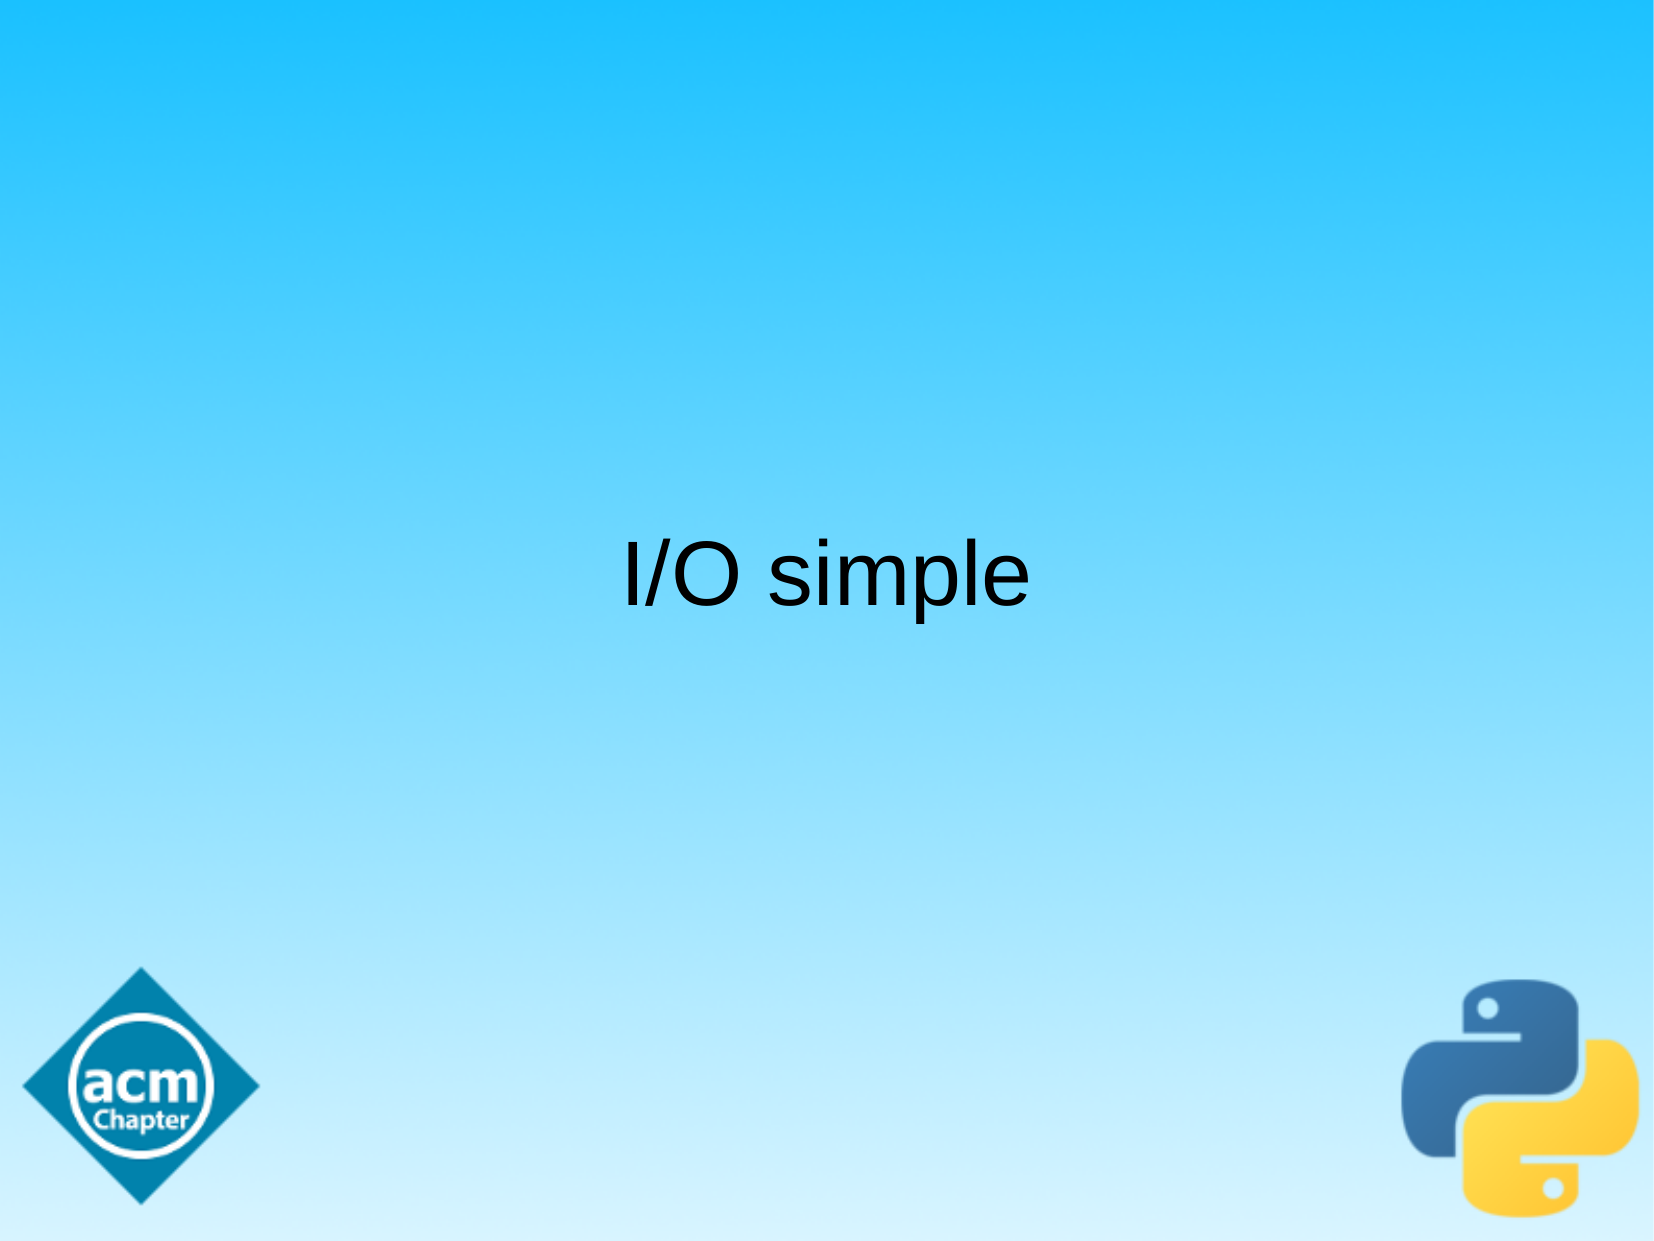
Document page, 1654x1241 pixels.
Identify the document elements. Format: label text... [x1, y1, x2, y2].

title I/O simple [82, 49, 1571, 1099]
picture [0, 0, 1654, 1241]
